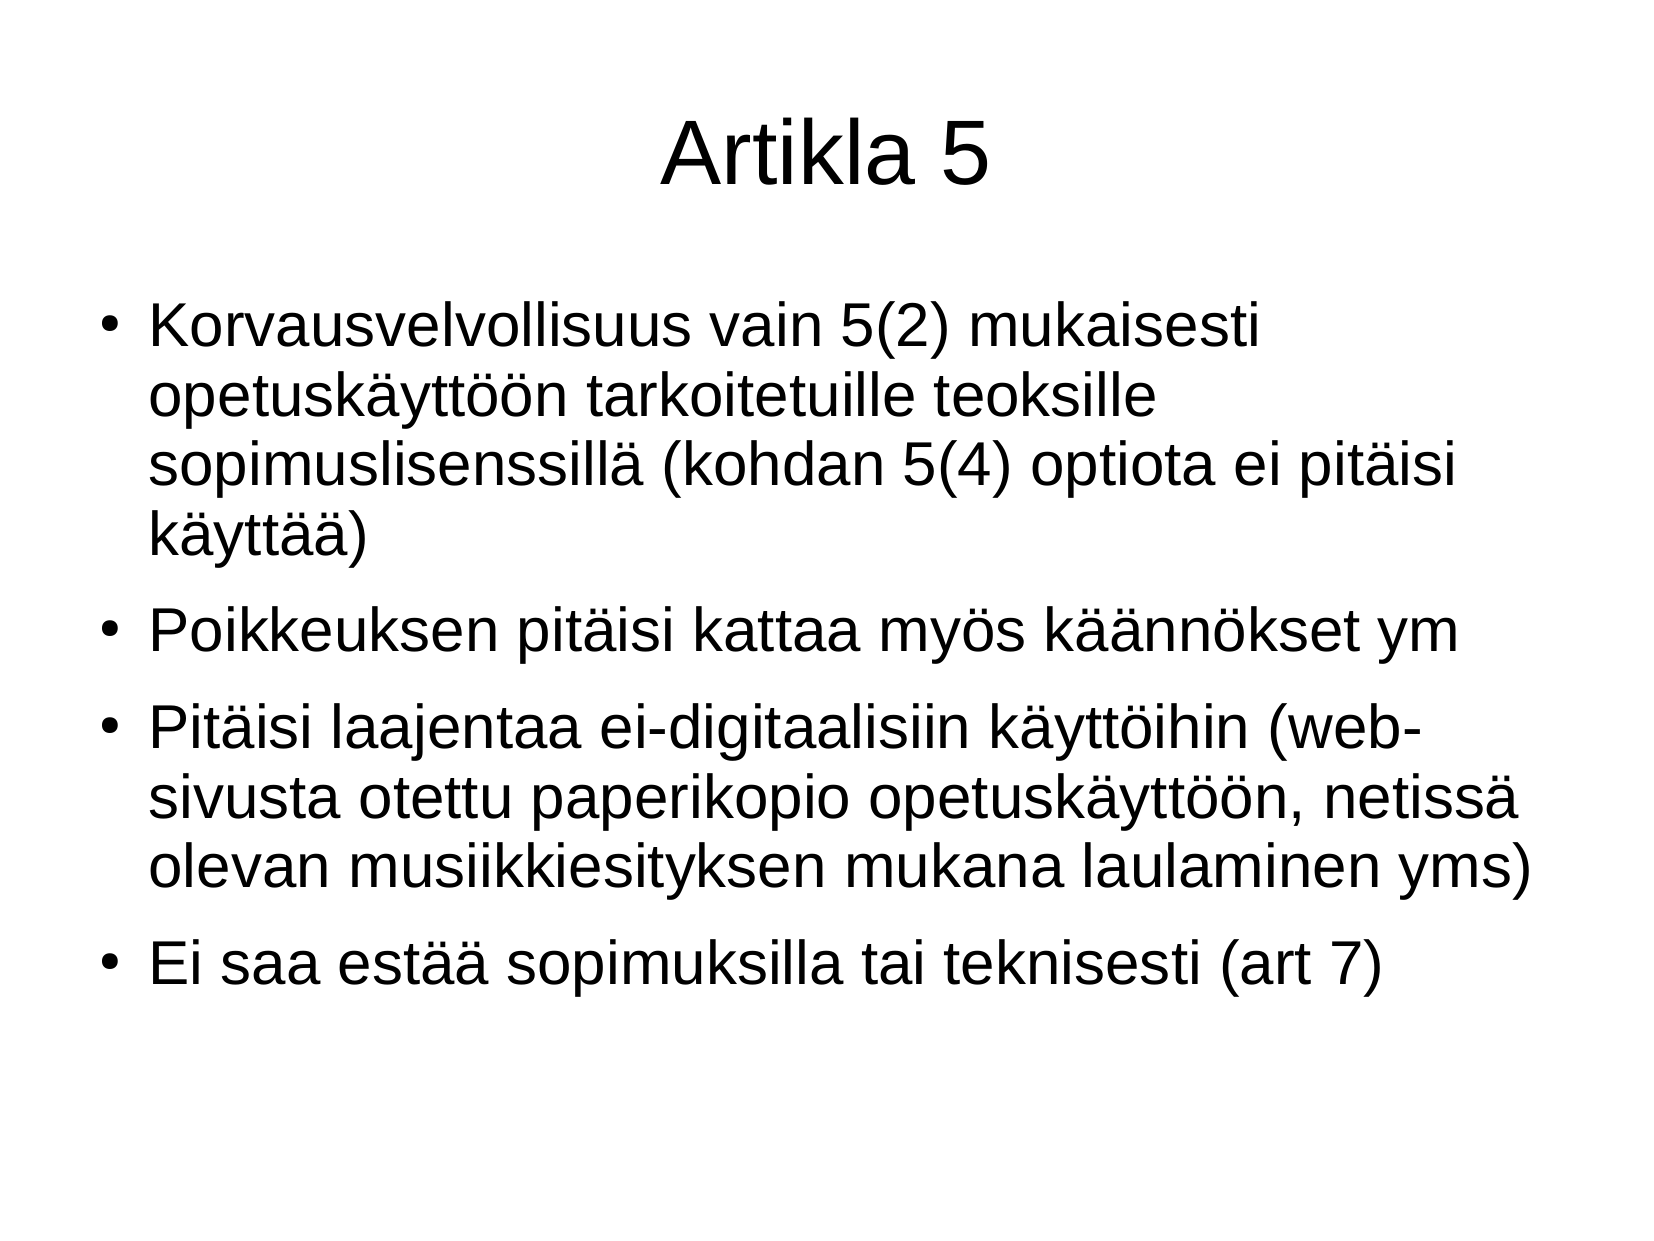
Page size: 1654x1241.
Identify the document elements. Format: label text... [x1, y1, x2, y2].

list Korvausvelvollisuus vain 5(2) mukaisesti opetuskäyttöön tarkoitetuille teoksille sopimuslisenssillä (kohdan 5(4) optiota ei pitäisi käyttää) Poikkeuksen pitäisi kattaa myös käännökset ym Pitäisi laajentaa ei-digitaalisiin käyttöihin (web-sivusta otettu paperikopio opetuskäyttöön, netissä olevan musiikkiesityksen mukana laulaminen yms) Ei saa estää sopimuksilla tai teknisesti (art 7) [82, 290, 1571, 1010]
title Artikla 5 [82, 49, 1571, 257]
